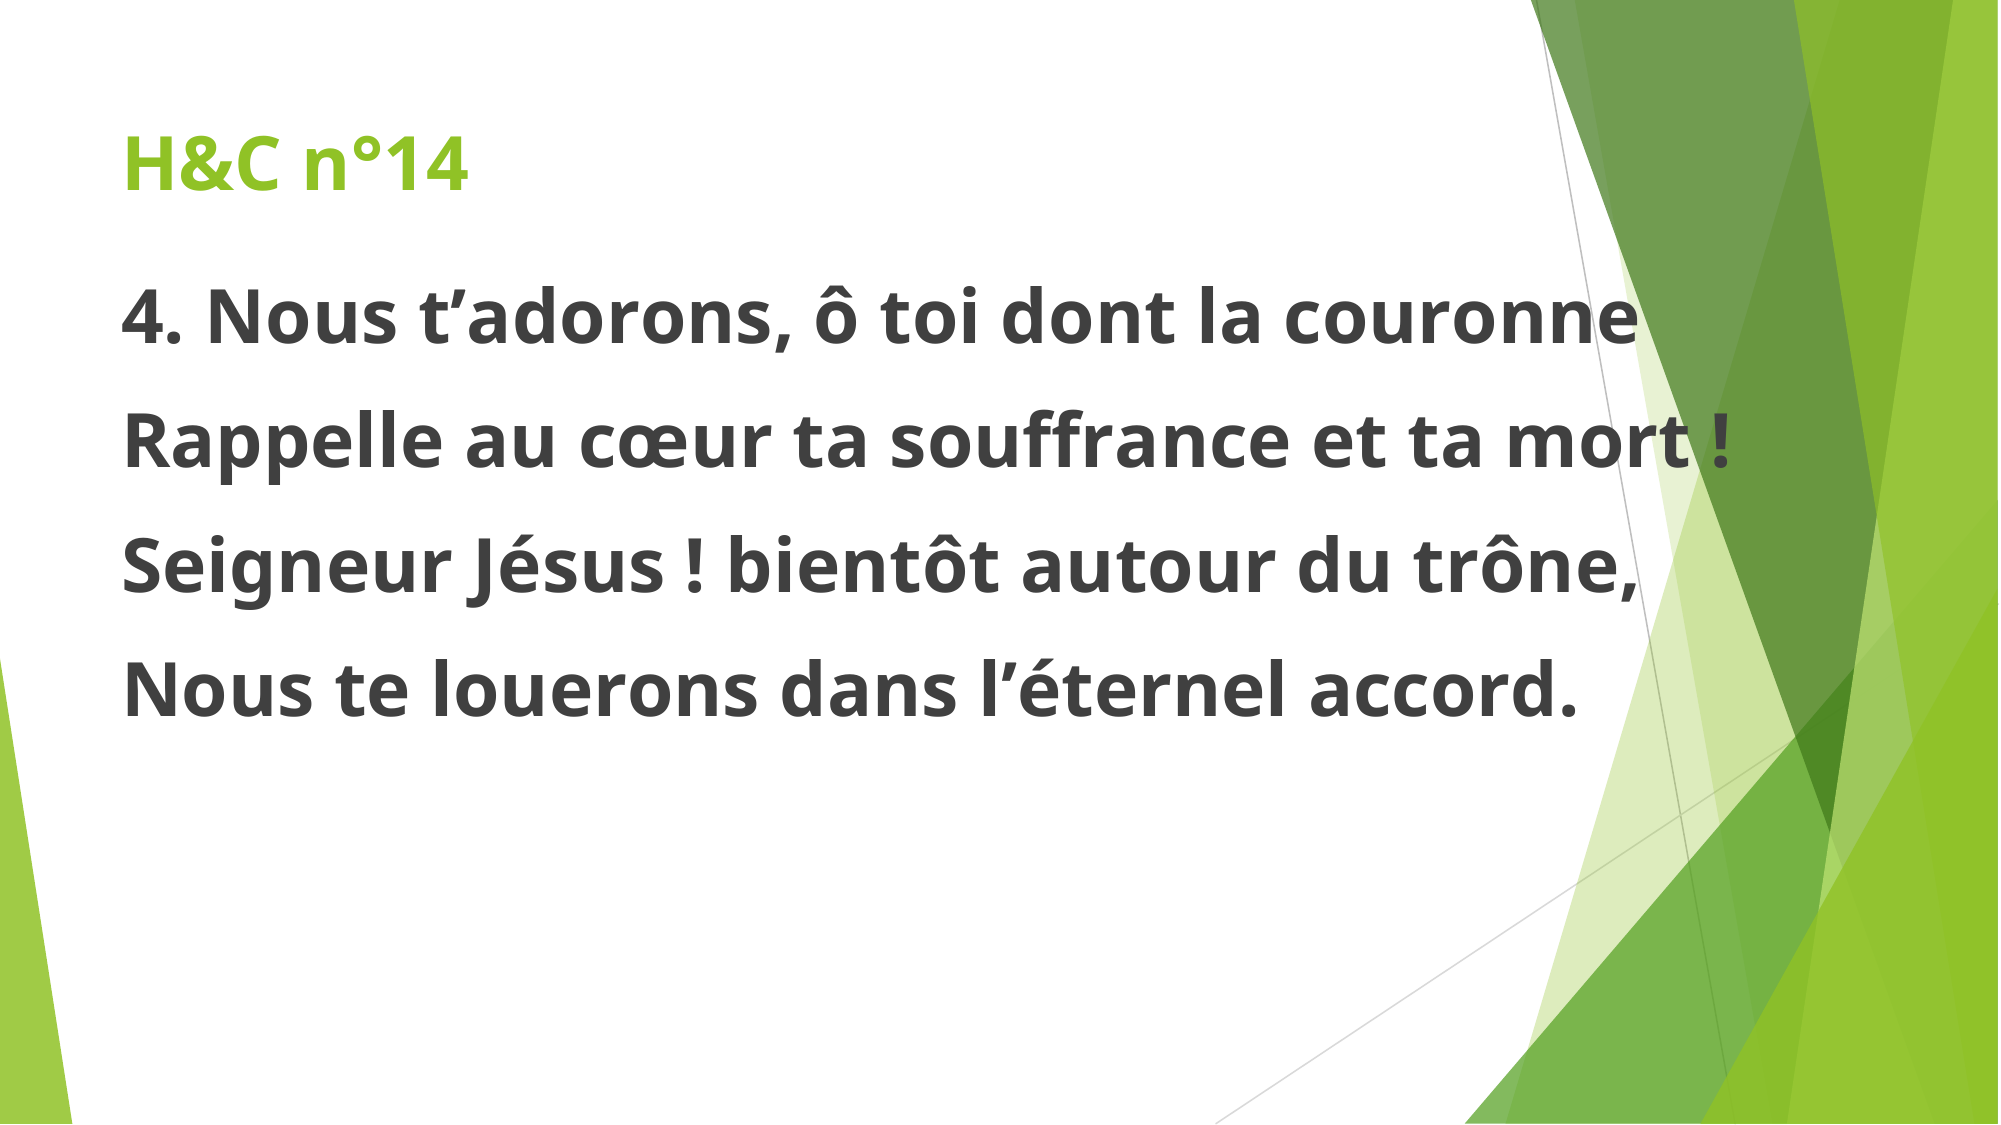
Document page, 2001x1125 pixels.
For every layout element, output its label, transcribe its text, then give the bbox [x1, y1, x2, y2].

text_box 4. Nous t’adorons, ô toi dont la couronne Rappelle au cœur ta souffrance et ta mort ! Seigneur Jésus ! bientôt autour du trône, Nous te louerons dans l’éternel accord. [106, 247, 1973, 1075]
text_box H&C n°14 [106, 107, 497, 213]
